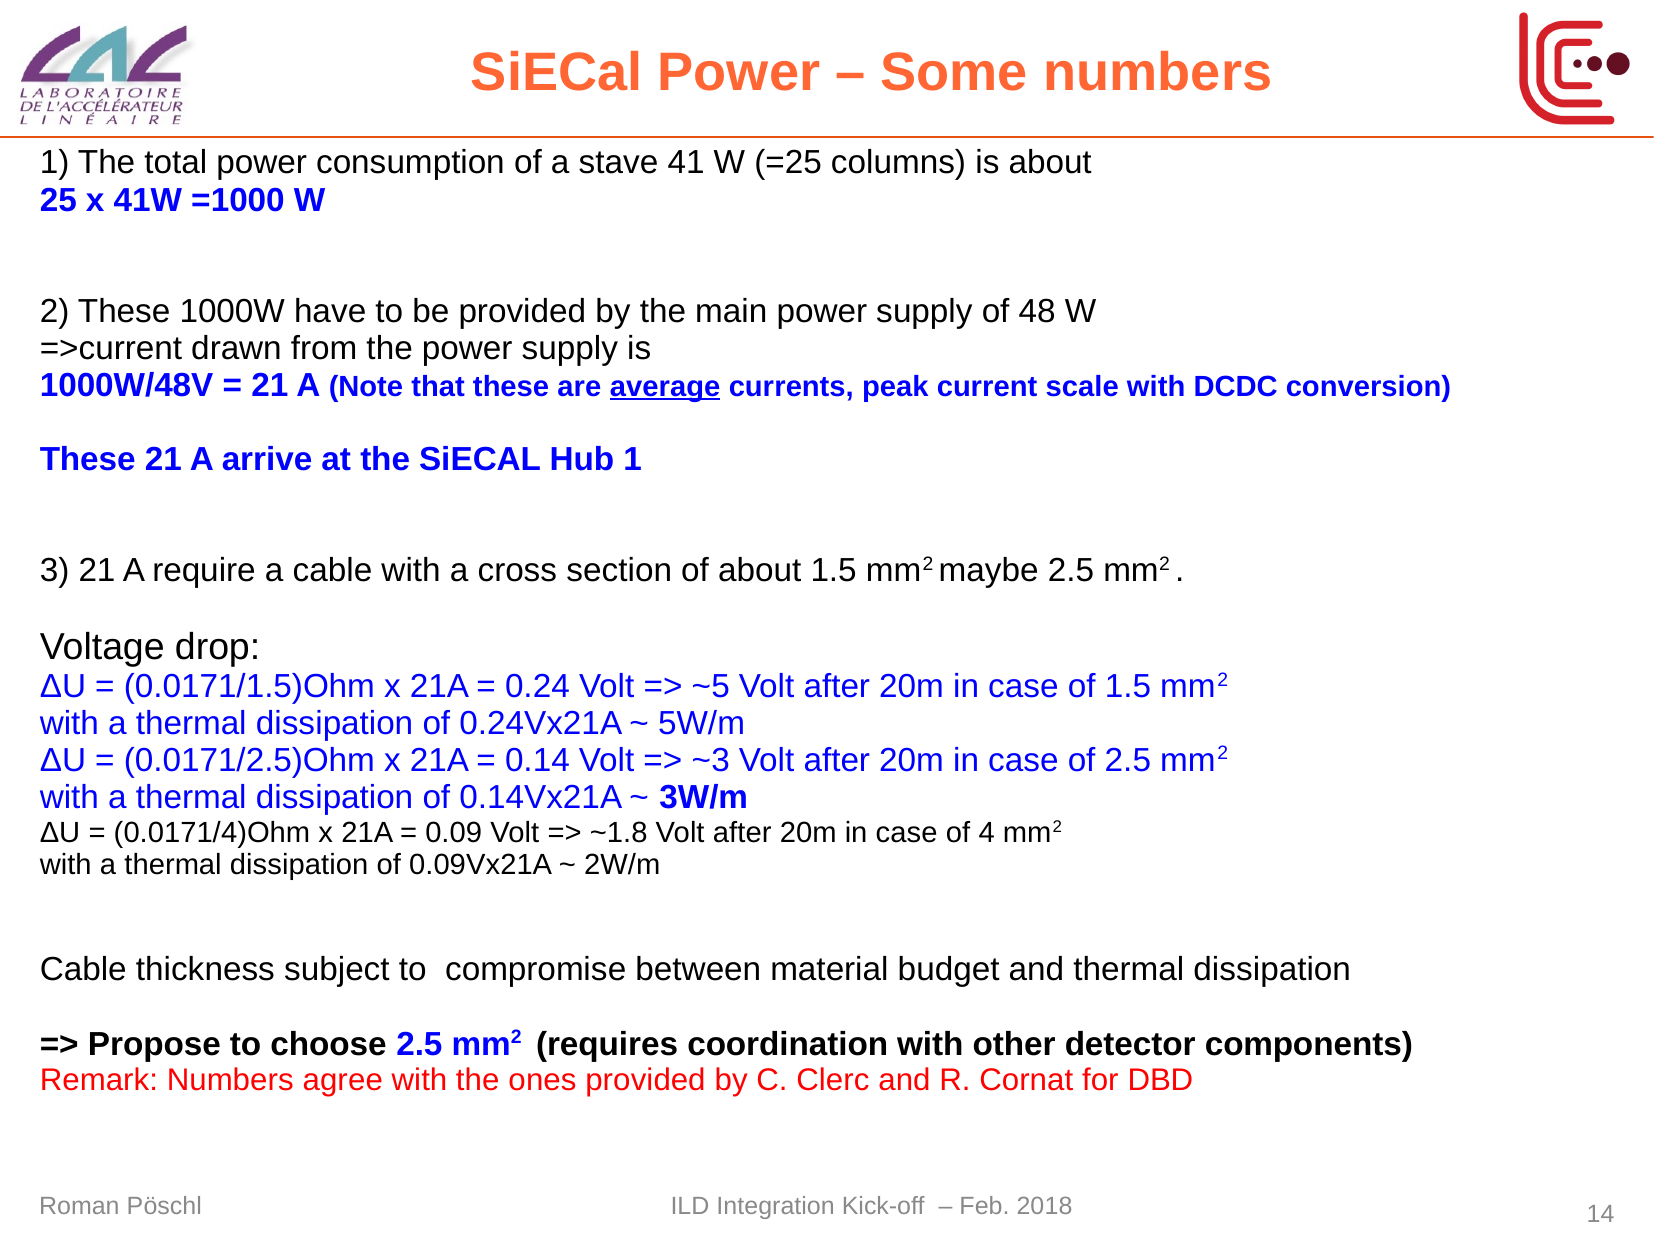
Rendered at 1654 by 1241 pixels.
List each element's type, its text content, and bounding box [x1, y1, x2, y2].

picture [17, 22, 199, 127]
text_box 1) The total power consumption of a stave 41 W (=25 columns) is about 25 x 41W =1000 W 2) These 1000W have to be provided by the main power supply of 48 W =>current drawn from the power supply is 1000W/48V = 21 A (Note that these are average currents, peak current scale with DCDC conversion) These 21 A arrive at the SiECAL Hub 1 3) 21 A require a cable with a cross section of about 1.5 mm2 maybe 2.5 mm2 . Voltage drop: ΔU = (0.0171/1.5)Ohm x 21A = 0.24 Volt => ~5 Volt after 20m in case of 1.5 mm2 with a thermal dissipation of 0.24Vx21A ~ 5W/m ΔU = (0.0171/2.5)Ohm x 21A = 0.14 Volt => ~3 Volt after 20m in case of 2.5 mm2 with a thermal dissipation of 0.14Vx21A ~ 3W/m ΔU = (0.0171/4)Ohm x 21A = 0.09 Volt => ~1.8 Volt after 20m in case of 4 mm2 with a thermal dissipation of 0.09Vx21A ~ 2W/m Cable thickness subject to compromise between material budget and thermal dissipation => Propose to choose 2.5 mm2 (requires coordination with other detector components) Remark: Numbers agree with the ones provided by C. Clerc and R. Cornat for DBD [25, 99, 1616, 1241]
title SiECal Power – Some numbers [128, 29, 1617, 113]
picture [1508, 2, 1641, 135]
